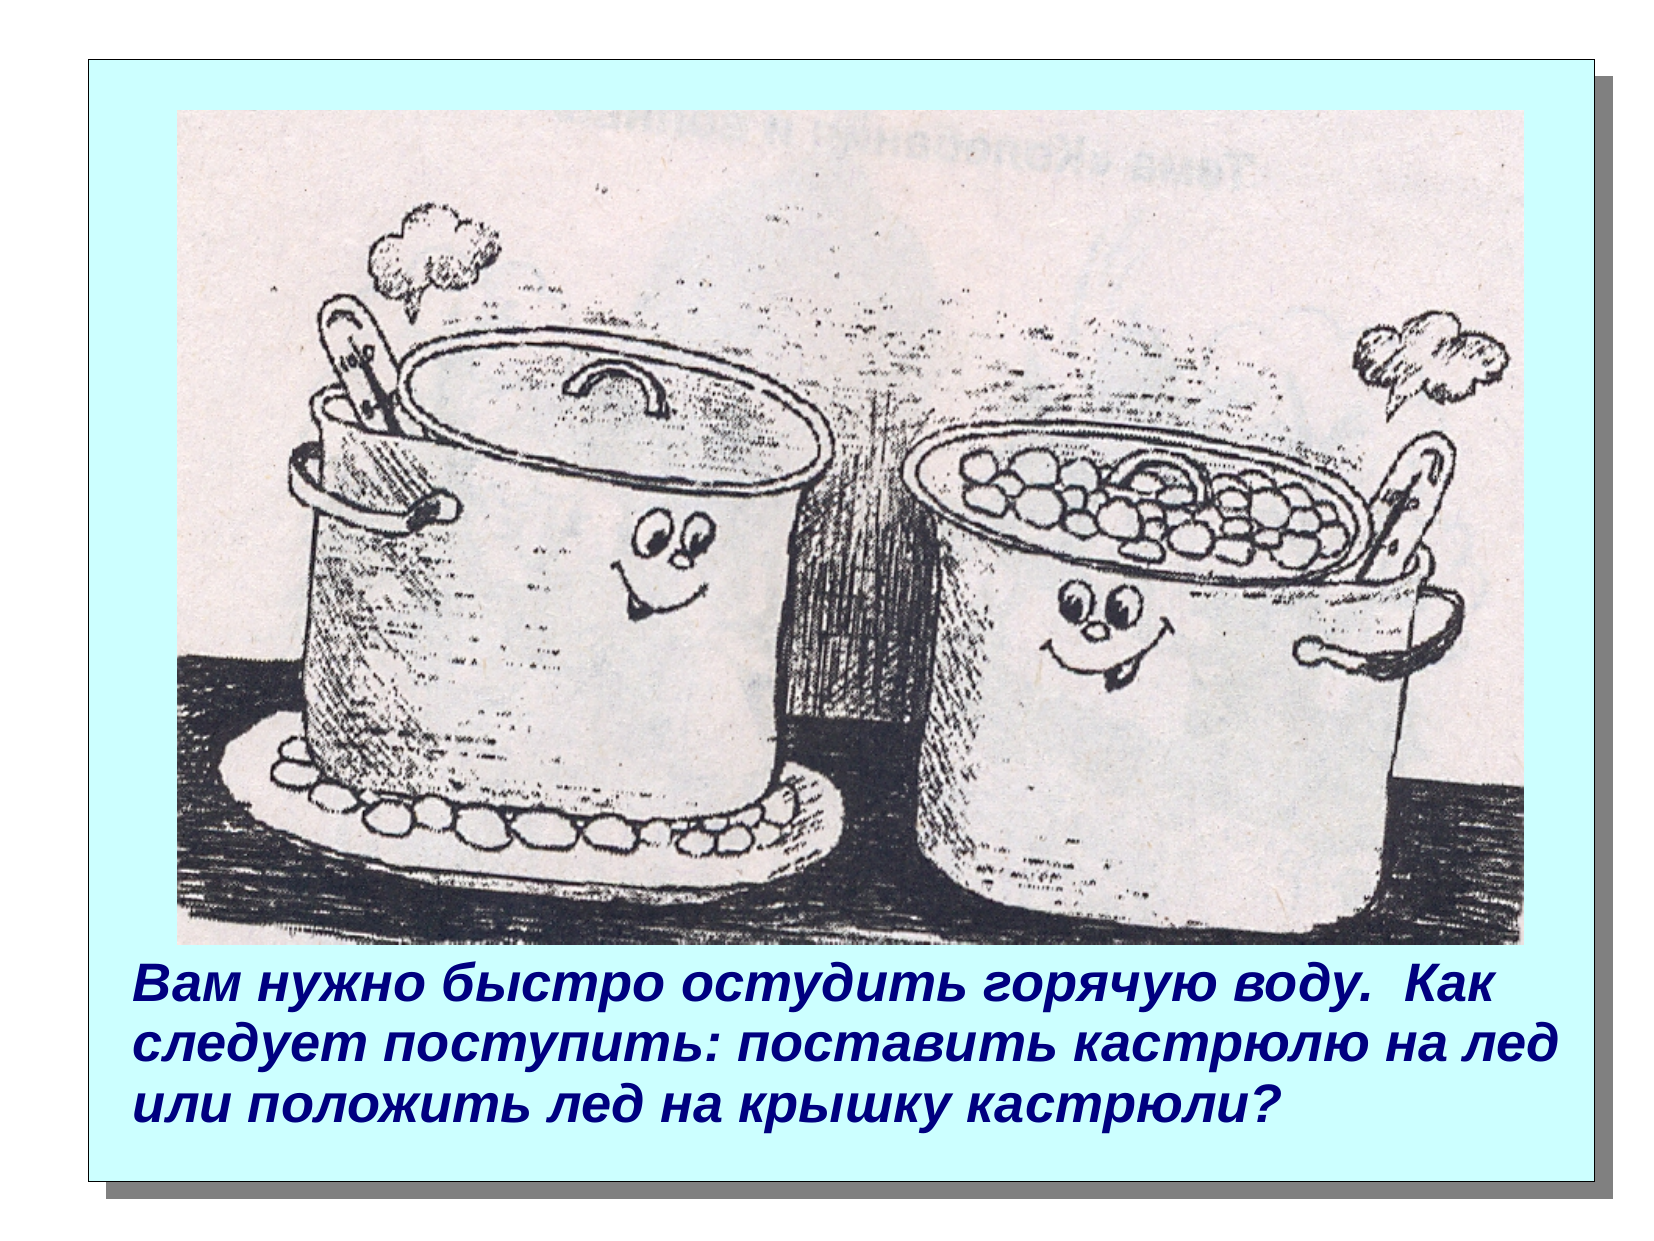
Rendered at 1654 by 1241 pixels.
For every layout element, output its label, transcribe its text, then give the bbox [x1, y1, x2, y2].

picture [177, 110, 1524, 944]
text_box [89, 59, 1595, 1181]
text_box Вам нужно быстро остудить горячую воду. Как следует поступить: поставить кастрюлю на лед или положить лед на крышку кастрюли? [118, 944, 1595, 1167]
